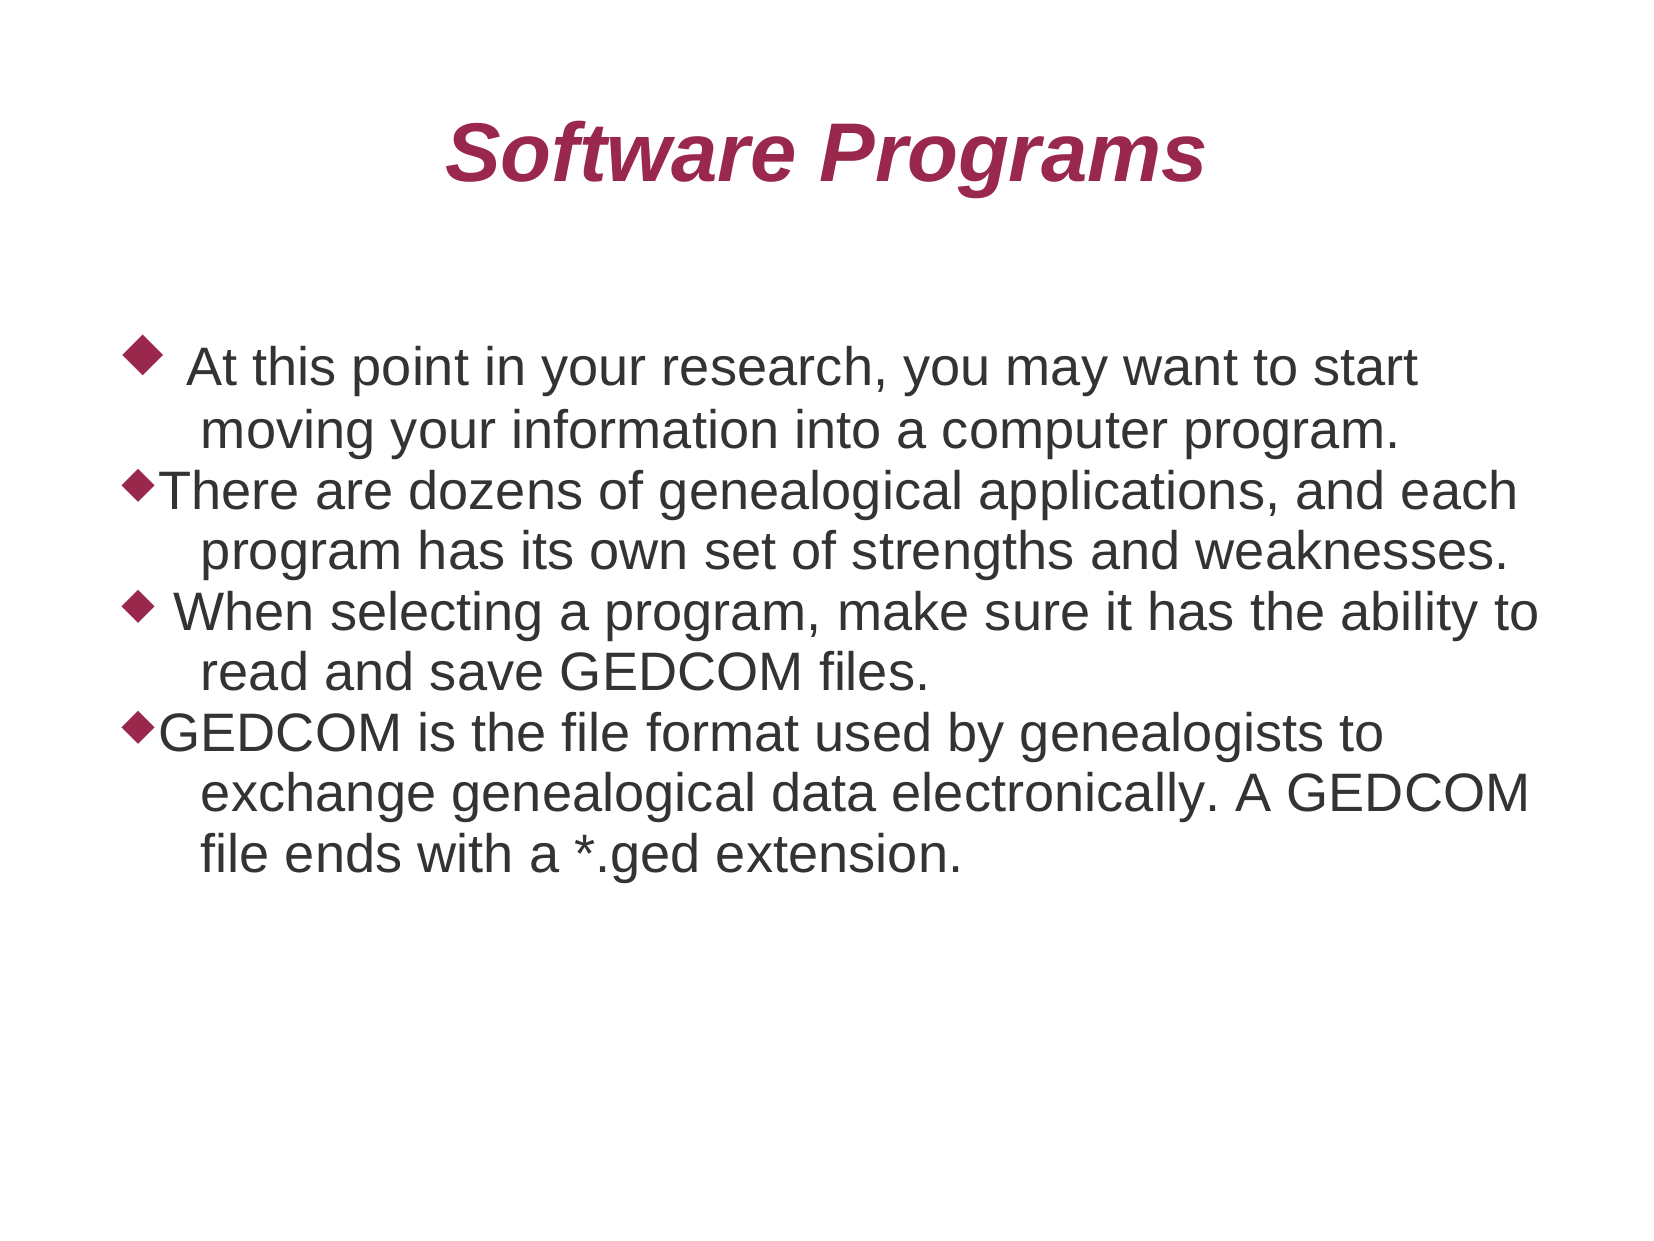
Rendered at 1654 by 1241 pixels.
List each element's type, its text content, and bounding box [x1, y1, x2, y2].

title Software Programs [82, 56, 1571, 250]
list At this point in your research, you may want to start moving your information into a computer program. There are dozens of genealogical applications, and each program has its own set of strengths and weaknesses. When selecting a program, make sure it has the ability to read and save GEDCOM files. GEDCOM is the file format used by genealogists to exchange genealogical data electronically. A GEDCOM file ends with a *.ged extension. [118, 324, 1571, 1005]
